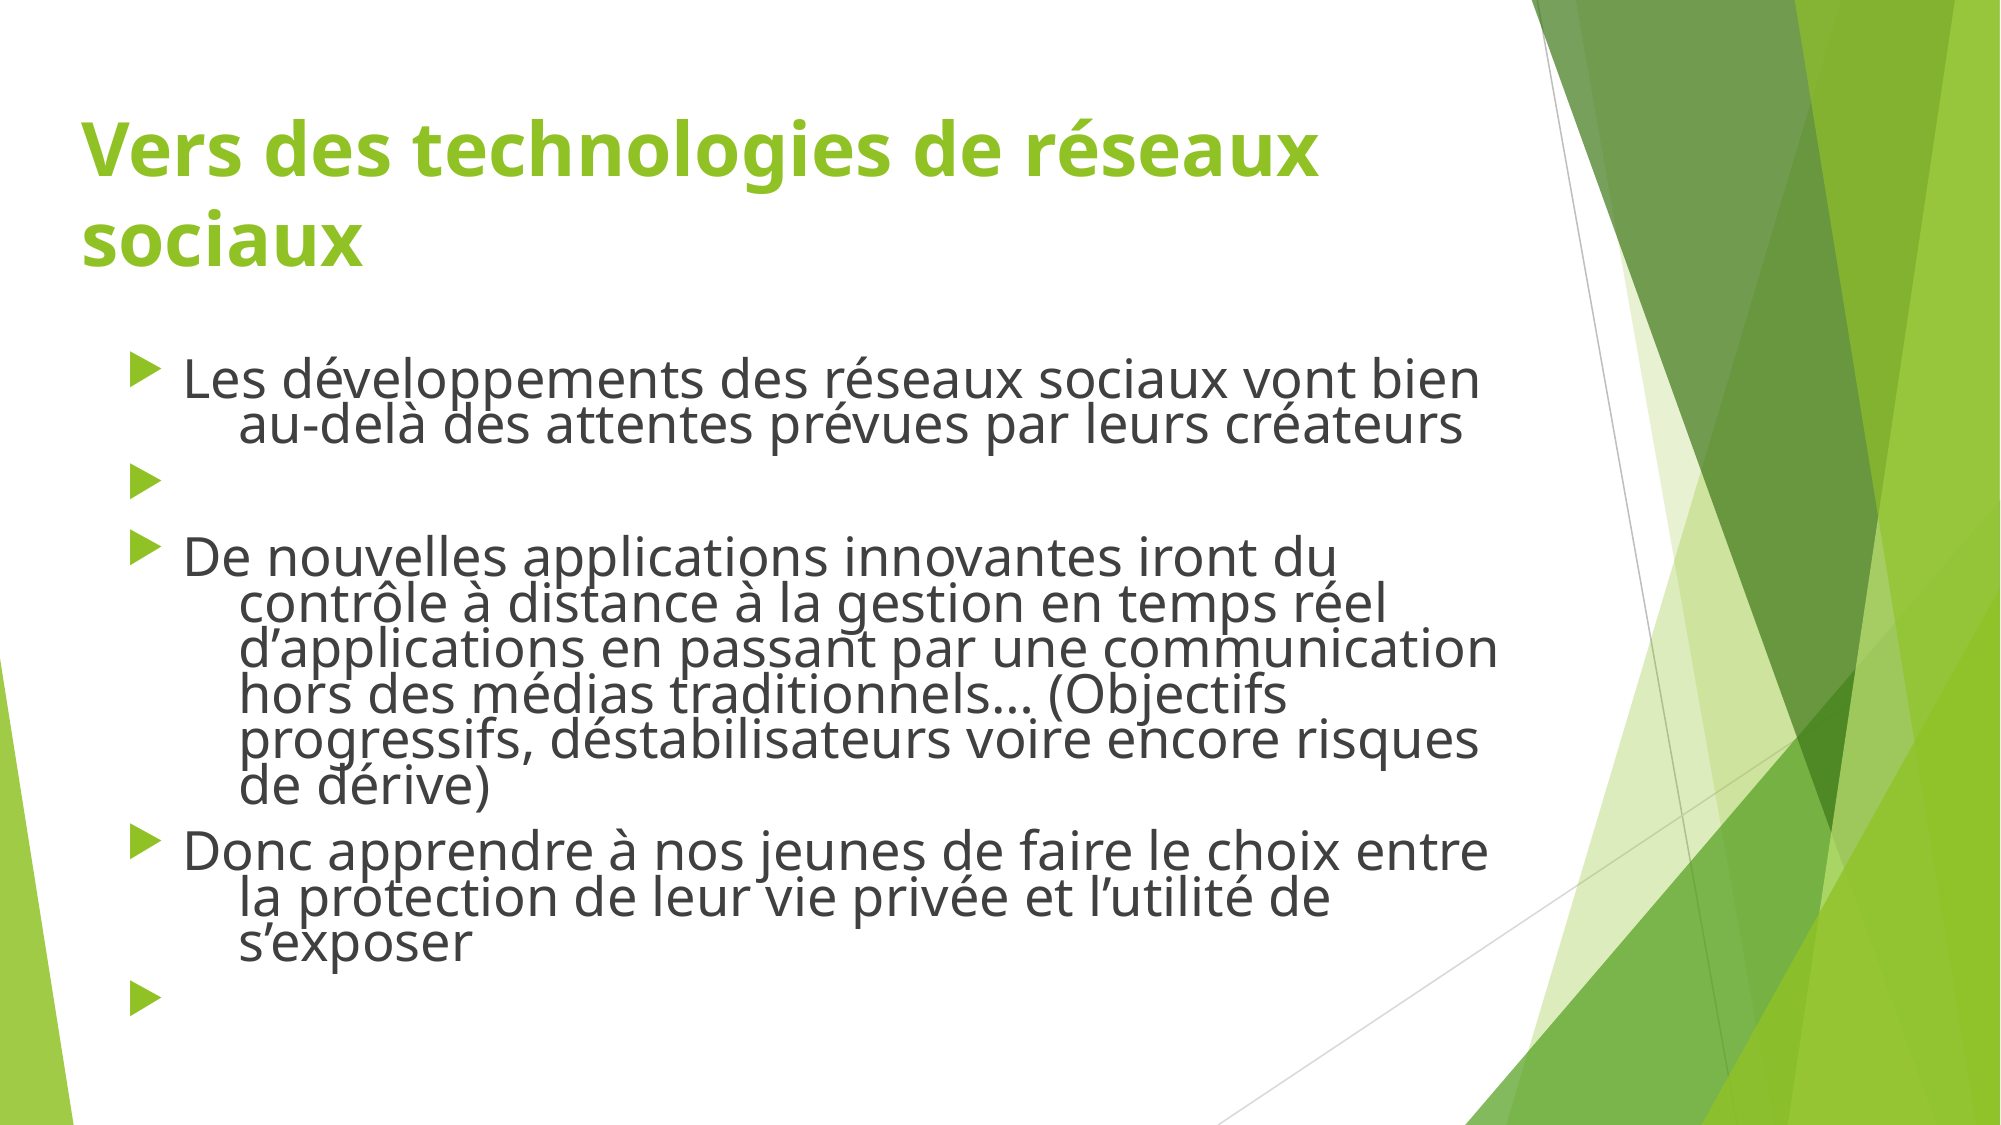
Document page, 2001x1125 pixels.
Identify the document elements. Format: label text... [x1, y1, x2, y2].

list Les développements des réseaux sociaux vont bien au-delà des attentes prévues par leurs créateurs De nouvelles applications innovantes iront du contrôle à distance à la gestion en temps réel d’applications en passant par une communication hors des médias traditionnels… (Objectifs progressifs, déstabilisateurs voire encore risques de dérive) Donc apprendre à nos jeunes de faire le choix entre la protection de leur vie privée et l’utilité de s’exposer [111, 354, 1522, 992]
title Vers des technologies de réseaux sociaux [66, 93, 1567, 282]
